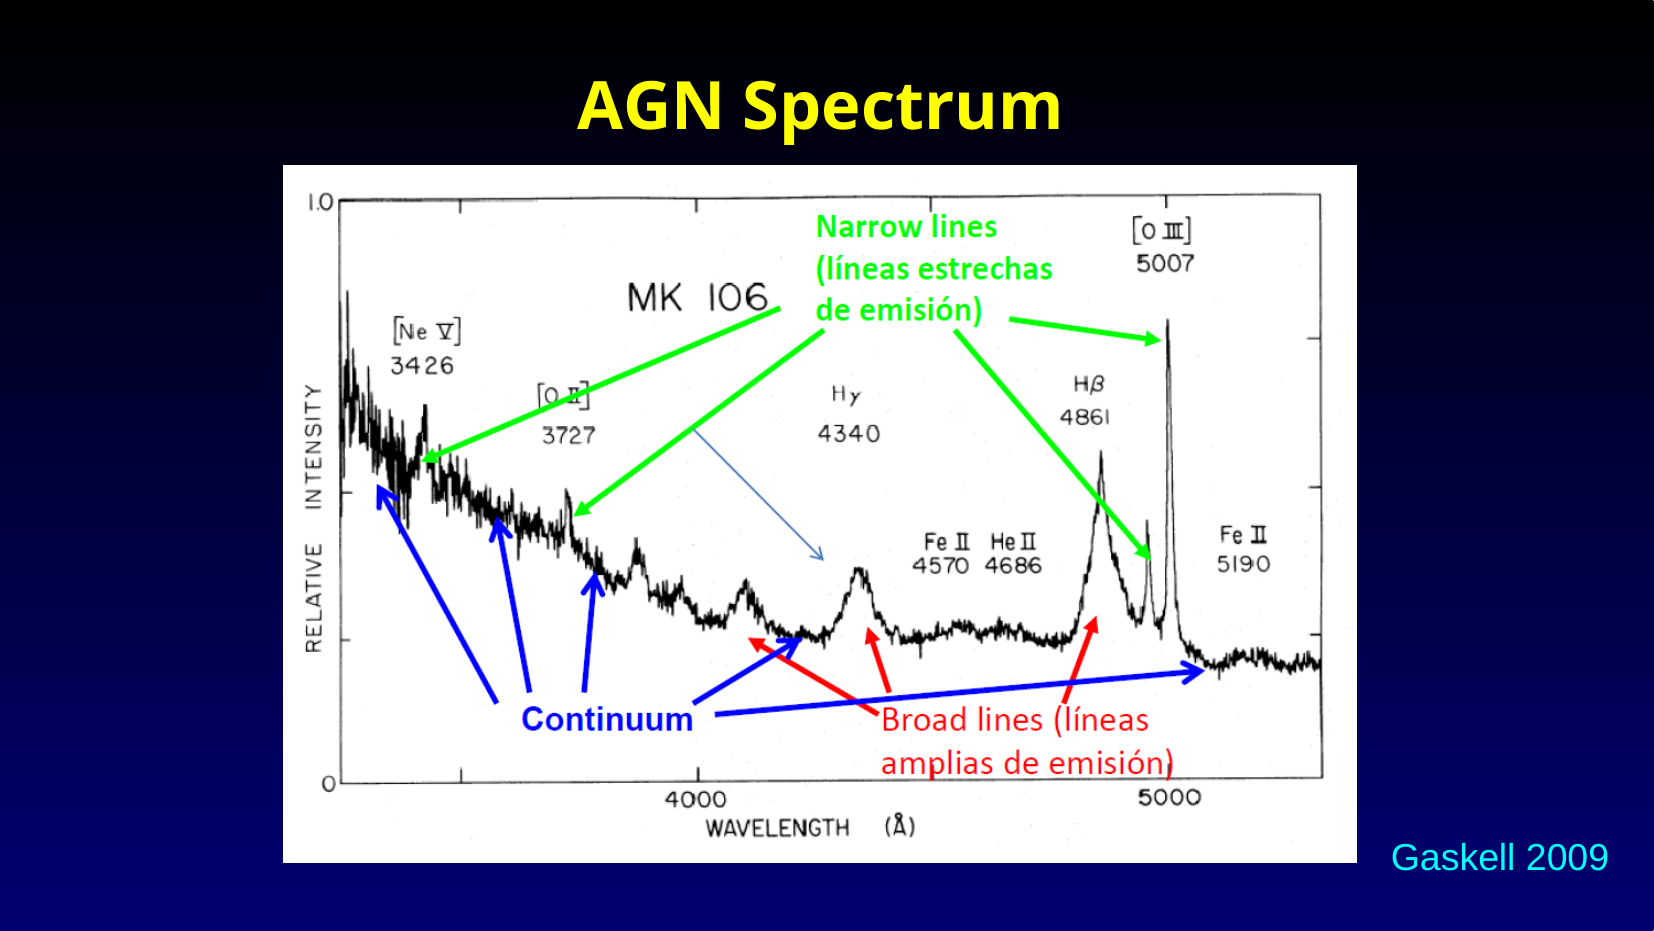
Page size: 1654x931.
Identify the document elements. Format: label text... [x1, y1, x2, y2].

text_box Gaskell 2009 [1376, 829, 1642, 886]
picture [283, 165, 1357, 863]
title AGN Spectrum [76, 0, 1565, 208]
